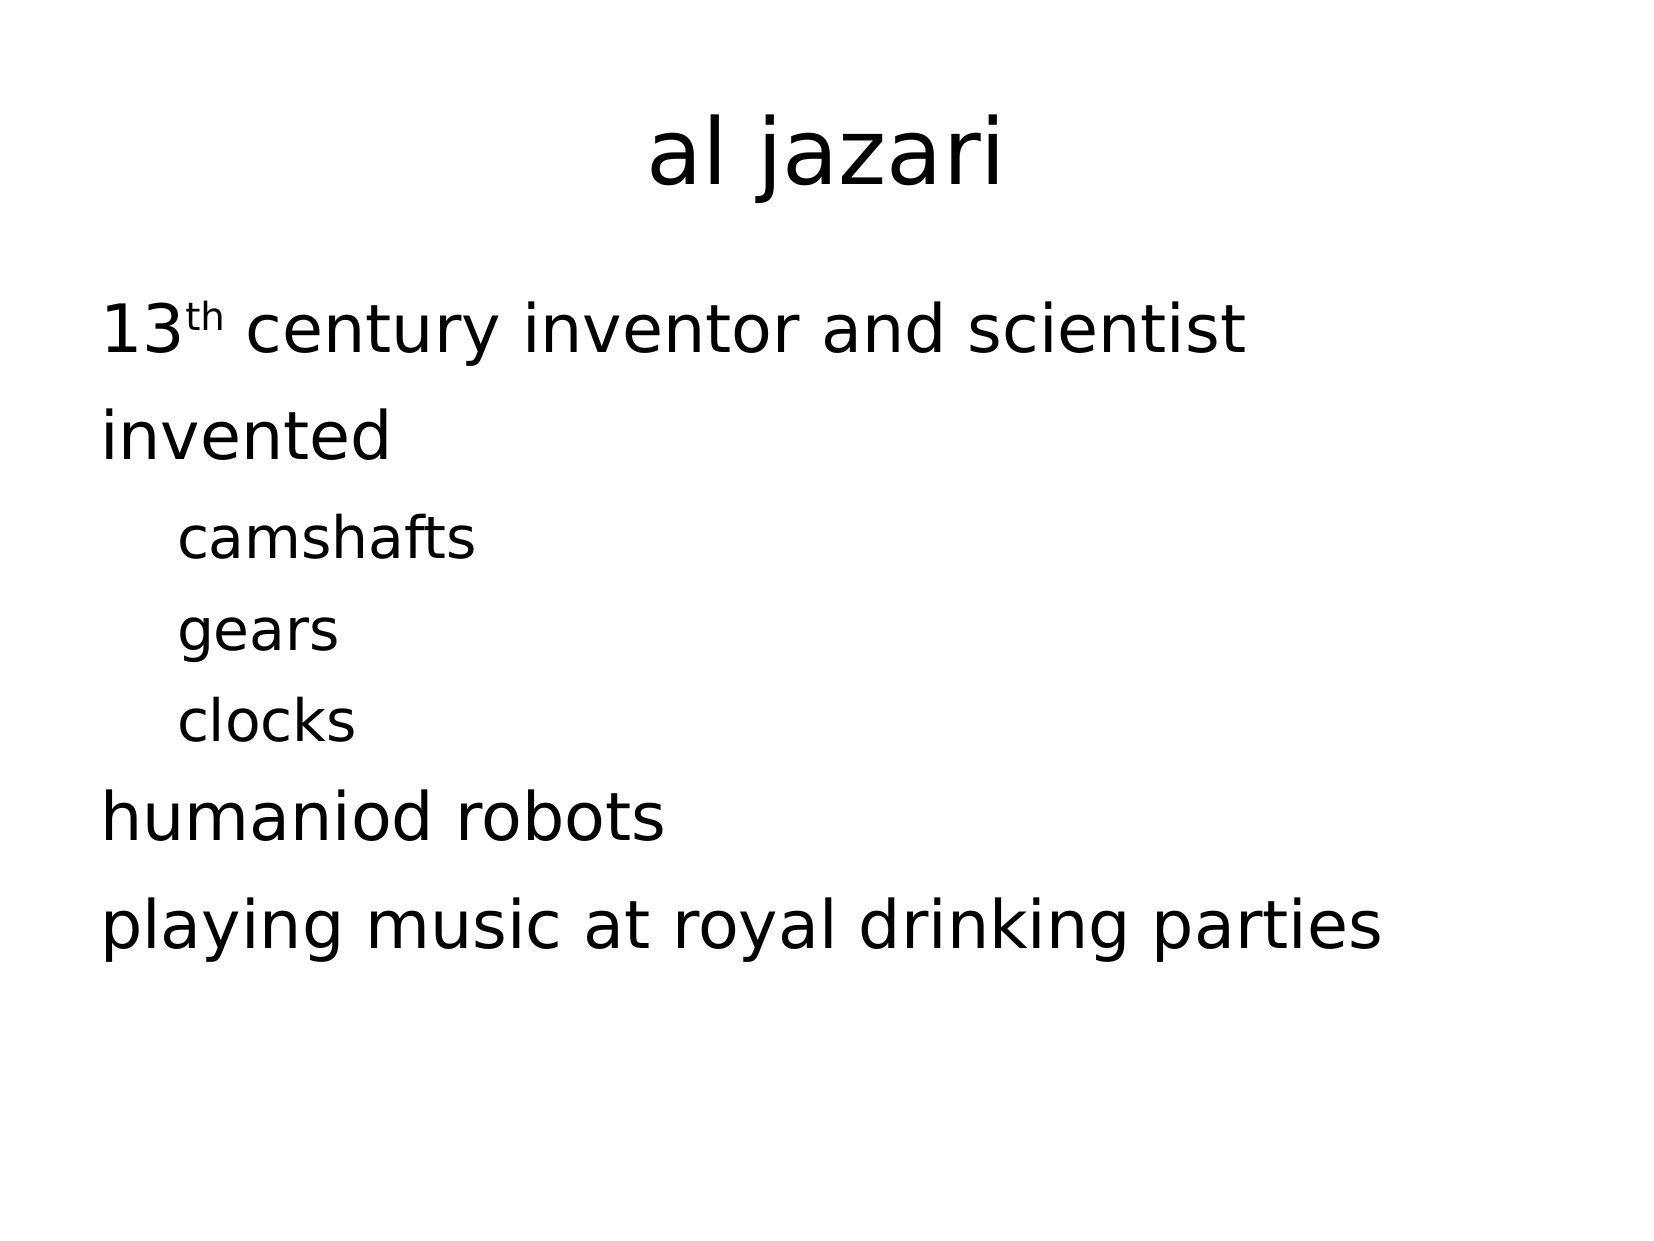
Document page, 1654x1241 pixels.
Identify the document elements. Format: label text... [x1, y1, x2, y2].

list 13th century inventor and scientist invented camshafts gears clocks humaniod robots playing music at royal drinking parties [82, 290, 1571, 1094]
title al jazari [82, 56, 1571, 250]
